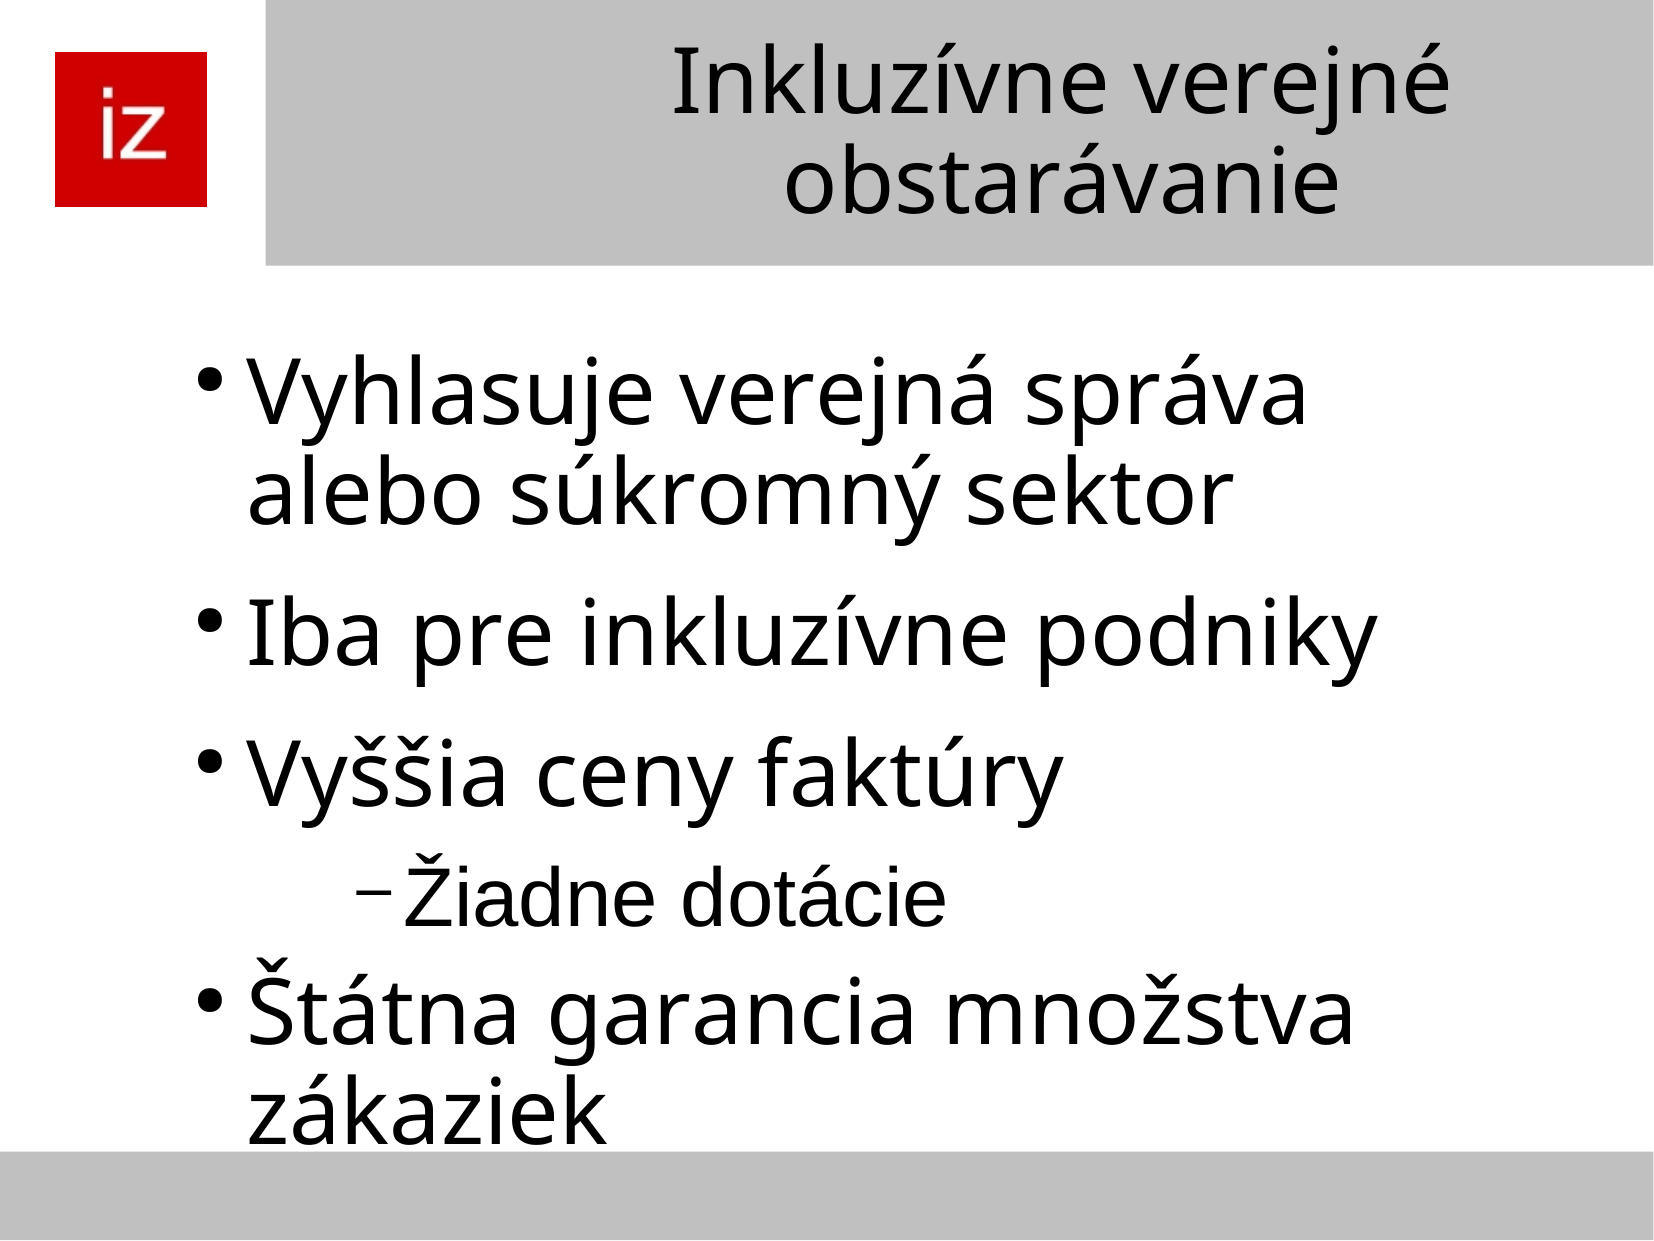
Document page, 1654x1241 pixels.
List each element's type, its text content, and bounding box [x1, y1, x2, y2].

title Inkluzívne verejné obstarávanie [561, 25, 1565, 241]
picture [55, 52, 207, 207]
list Vyhlasuje verejná správa alebo súkromný sektor Iba pre inkluzívne podniky Vyššia ceny faktúry Žiadne dotácie Štátna garancia množstva zákaziek [121, 344, 1533, 1200]
